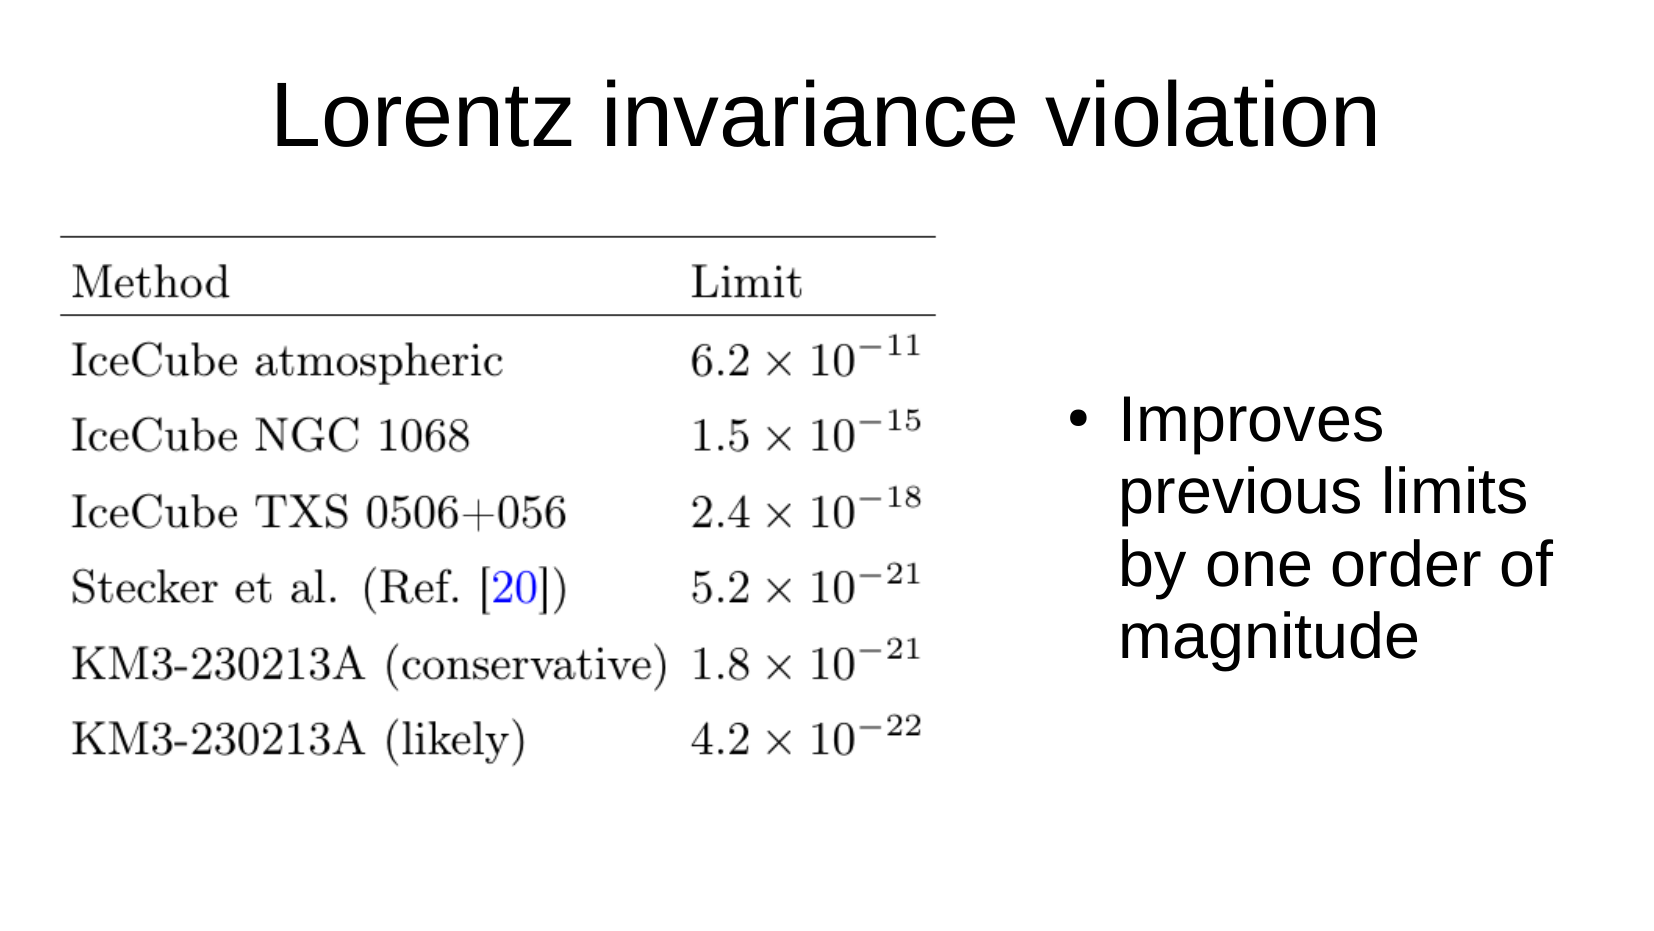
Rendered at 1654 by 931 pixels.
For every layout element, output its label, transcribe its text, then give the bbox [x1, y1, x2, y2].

title Lorentz invariance violation [82, 37, 1571, 193]
list Improves previous limits by one order of magnitude [1050, 382, 1571, 673]
picture [37, 216, 958, 781]
